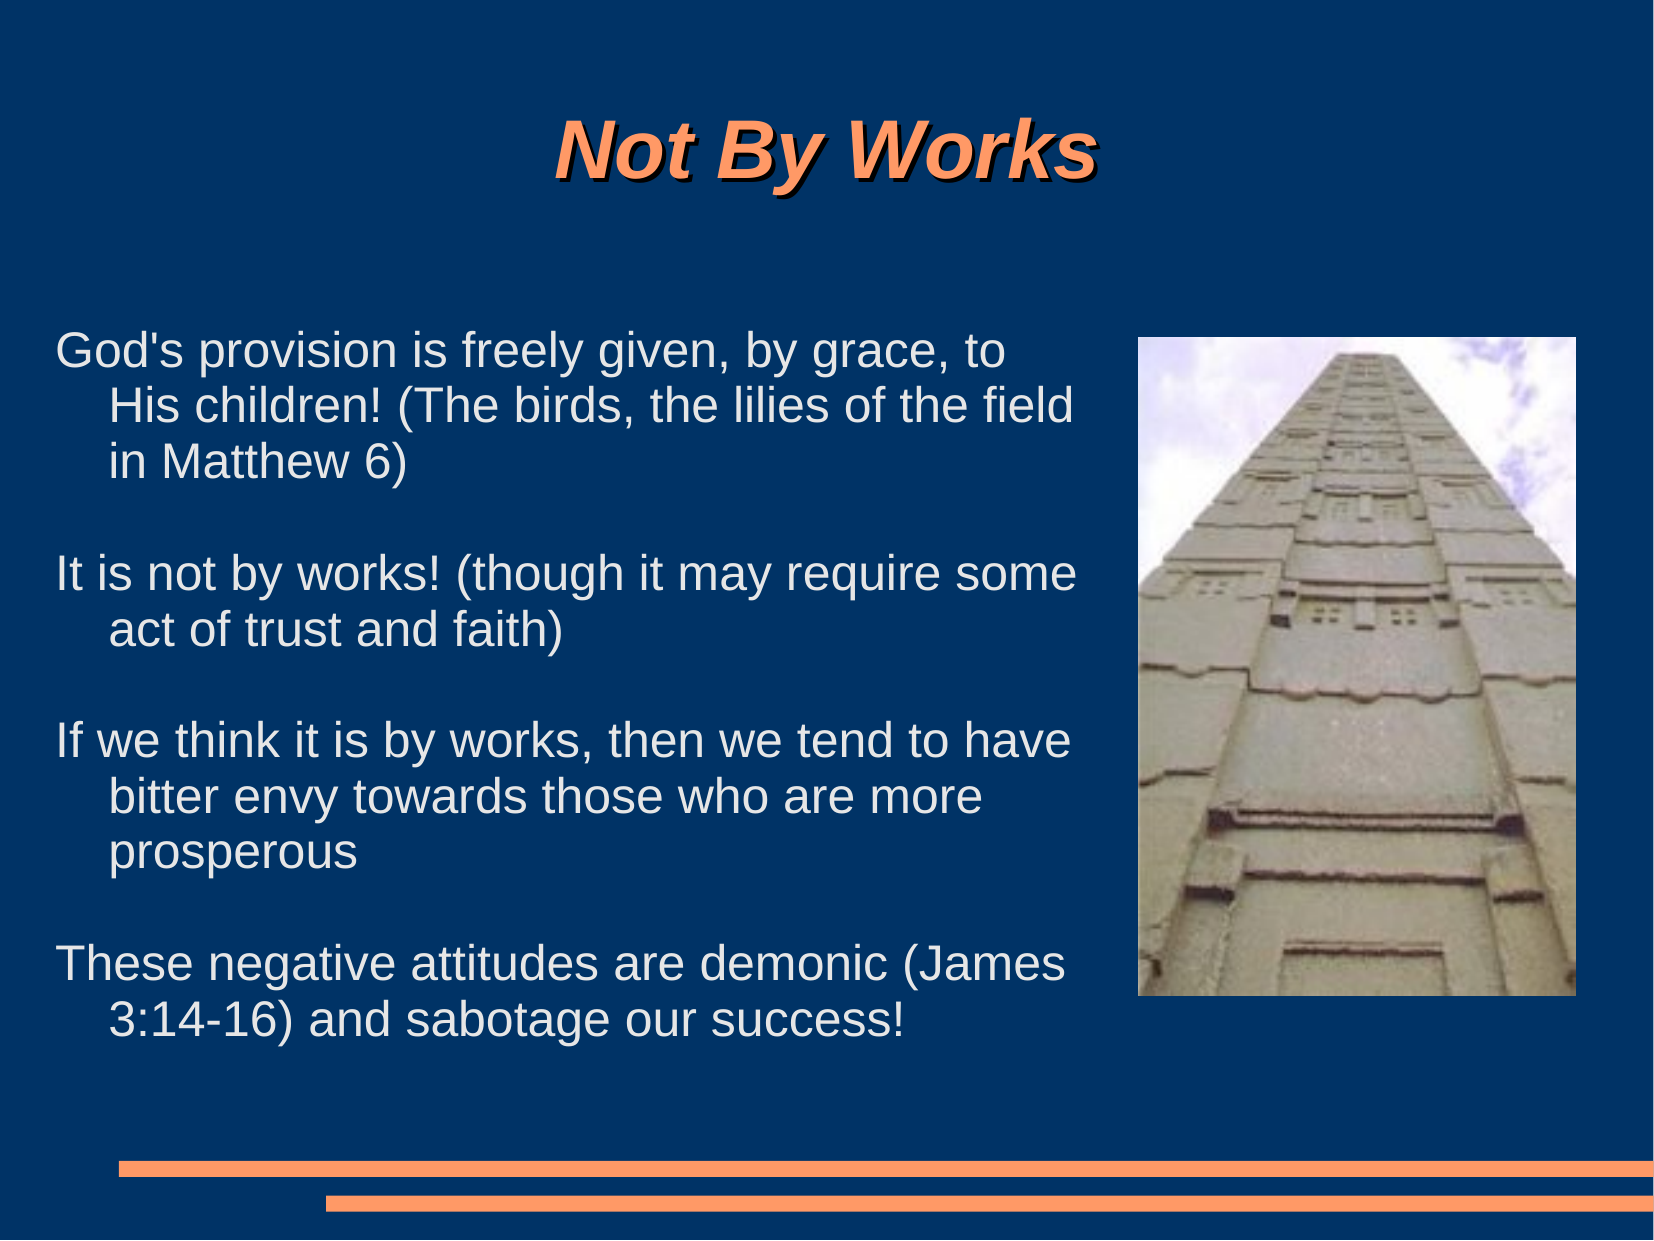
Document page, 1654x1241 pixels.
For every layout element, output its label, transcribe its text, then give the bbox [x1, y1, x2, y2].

picture [1138, 337, 1576, 996]
title Not By Works [121, 46, 1534, 254]
list God's provision is freely given, by grace, to His children! (The birds, the lilies of the field in Matthew 6) It is not by works! (though it may require some act of trust and faith) If we think it is by works, then we tend to have bitter envy towards those who are more prosperous These negative attitudes are demonic (James 3:14-16) and sabotage our success! [37, 322, 1088, 1133]
